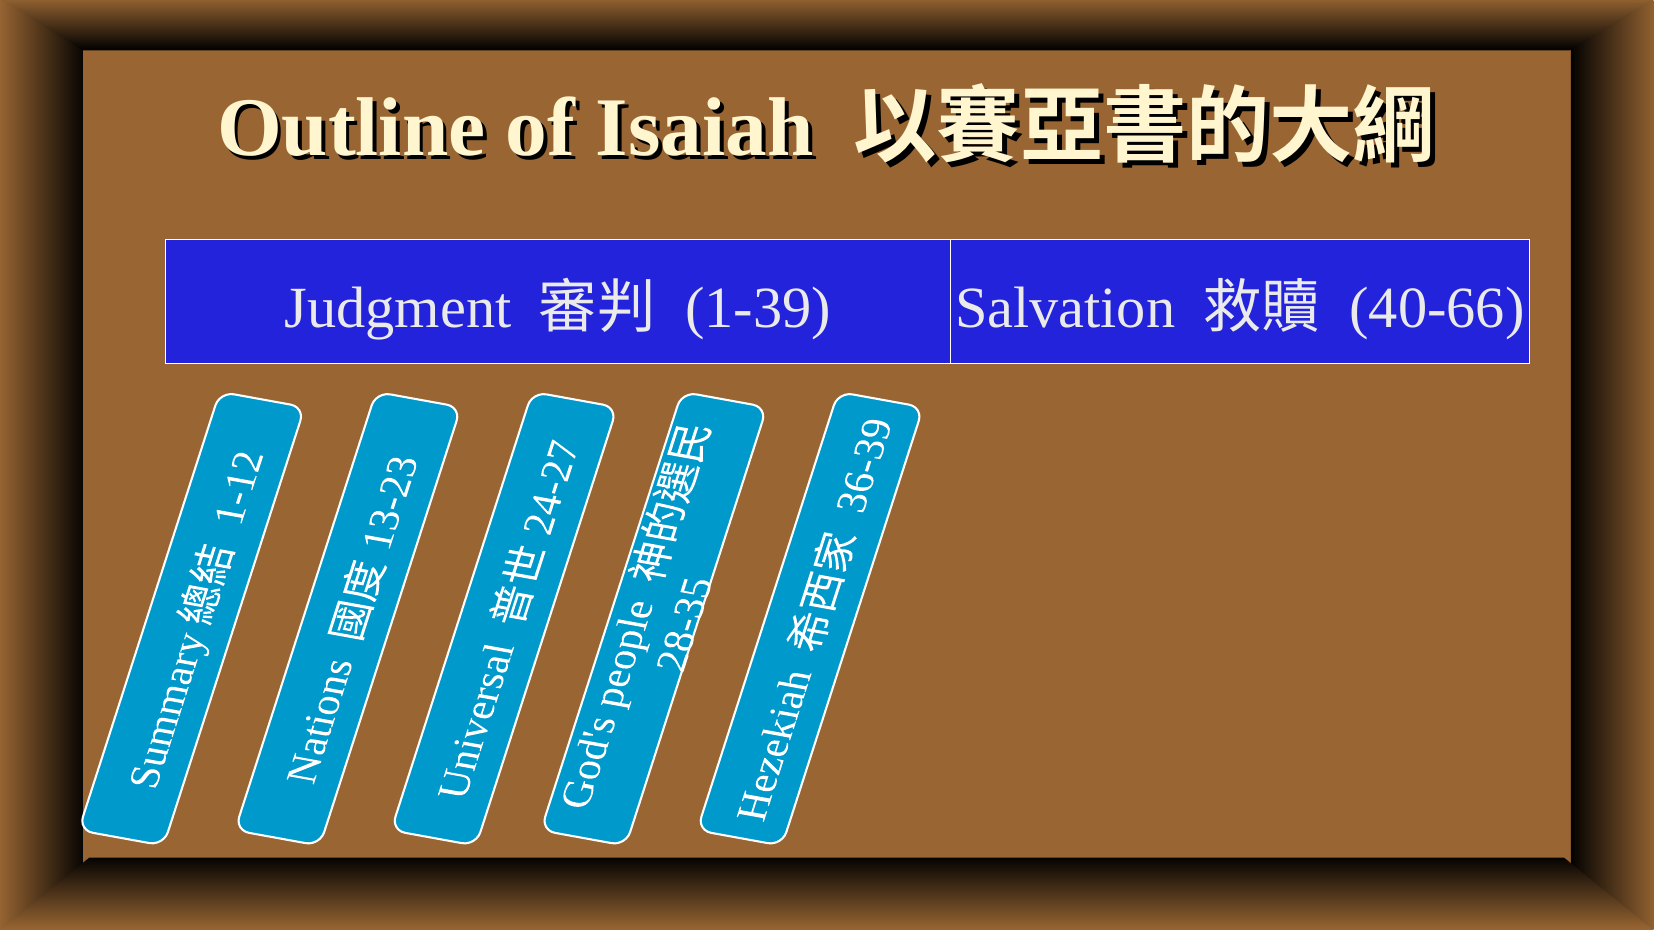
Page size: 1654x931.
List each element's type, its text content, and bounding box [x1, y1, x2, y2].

text_box Salvation 救贖 (40-66) [950, 239, 1530, 364]
title Outline of Isaiah 以賽亞書的大綱 [124, 59, 1530, 215]
text_box Hezekiah 希西家 36-39 [700, 394, 920, 844]
text_box Judgment 審判 (1-39) [165, 239, 950, 364]
text_box God's people 神的選民 28-35 [544, 394, 764, 844]
text_box Summary總結 1-12 [82, 394, 302, 844]
text_box Universal 普世24-27 [394, 394, 614, 844]
text_box Nations 國度13-23 [238, 394, 458, 844]
